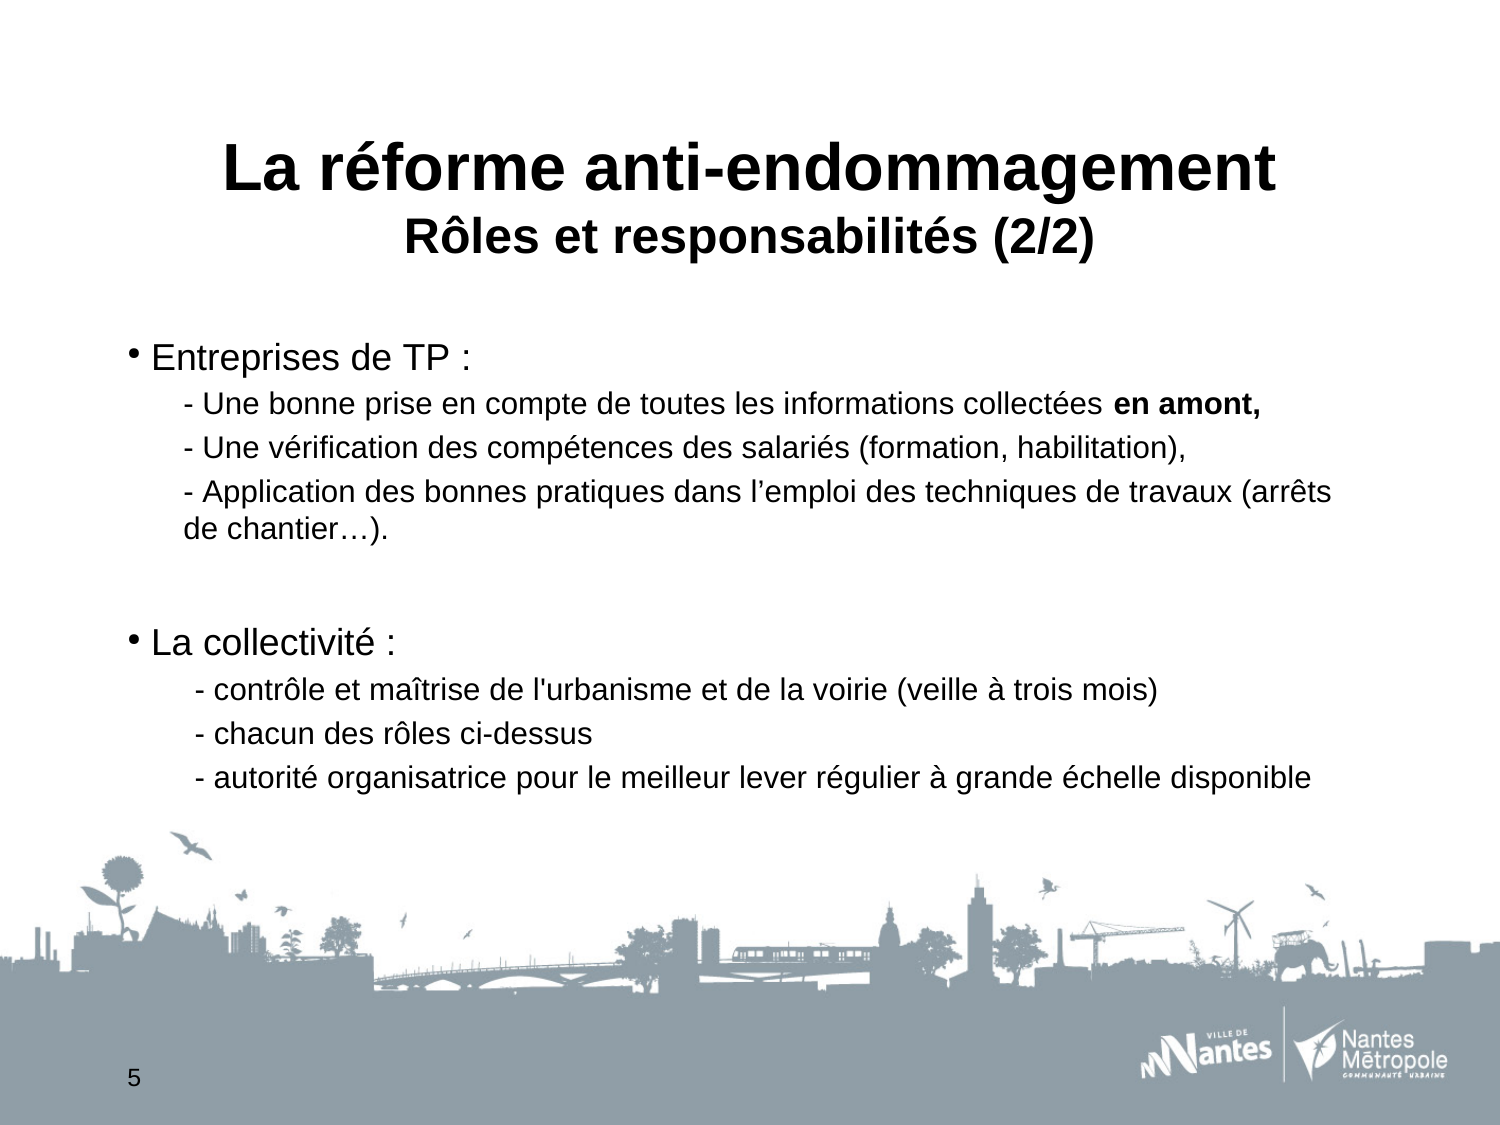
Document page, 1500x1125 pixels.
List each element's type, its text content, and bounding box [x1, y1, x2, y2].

list Entreprises de TP : - Une bonne prise en compte de toutes les informations collectées en amont, - Une vérification des compétences des salariés (formation, habilitation), - Application des bonnes pratiques dans l’emploi des techniques de travaux (arrêts de chantier…). La collectivité : - contrôle et maîtrise de l'urbanisme et de la voirie (veille à trois mois) - chacun des rôles ci-dessus - autorité organisatrice pour le meilleur lever régulier à grande échelle disponible [112, 324, 1388, 1000]
title La réforme anti-endommagement Rôles et responsabilités (2/2) [112, 99, 1388, 288]
picture [0, 0, 1500, 1125]
